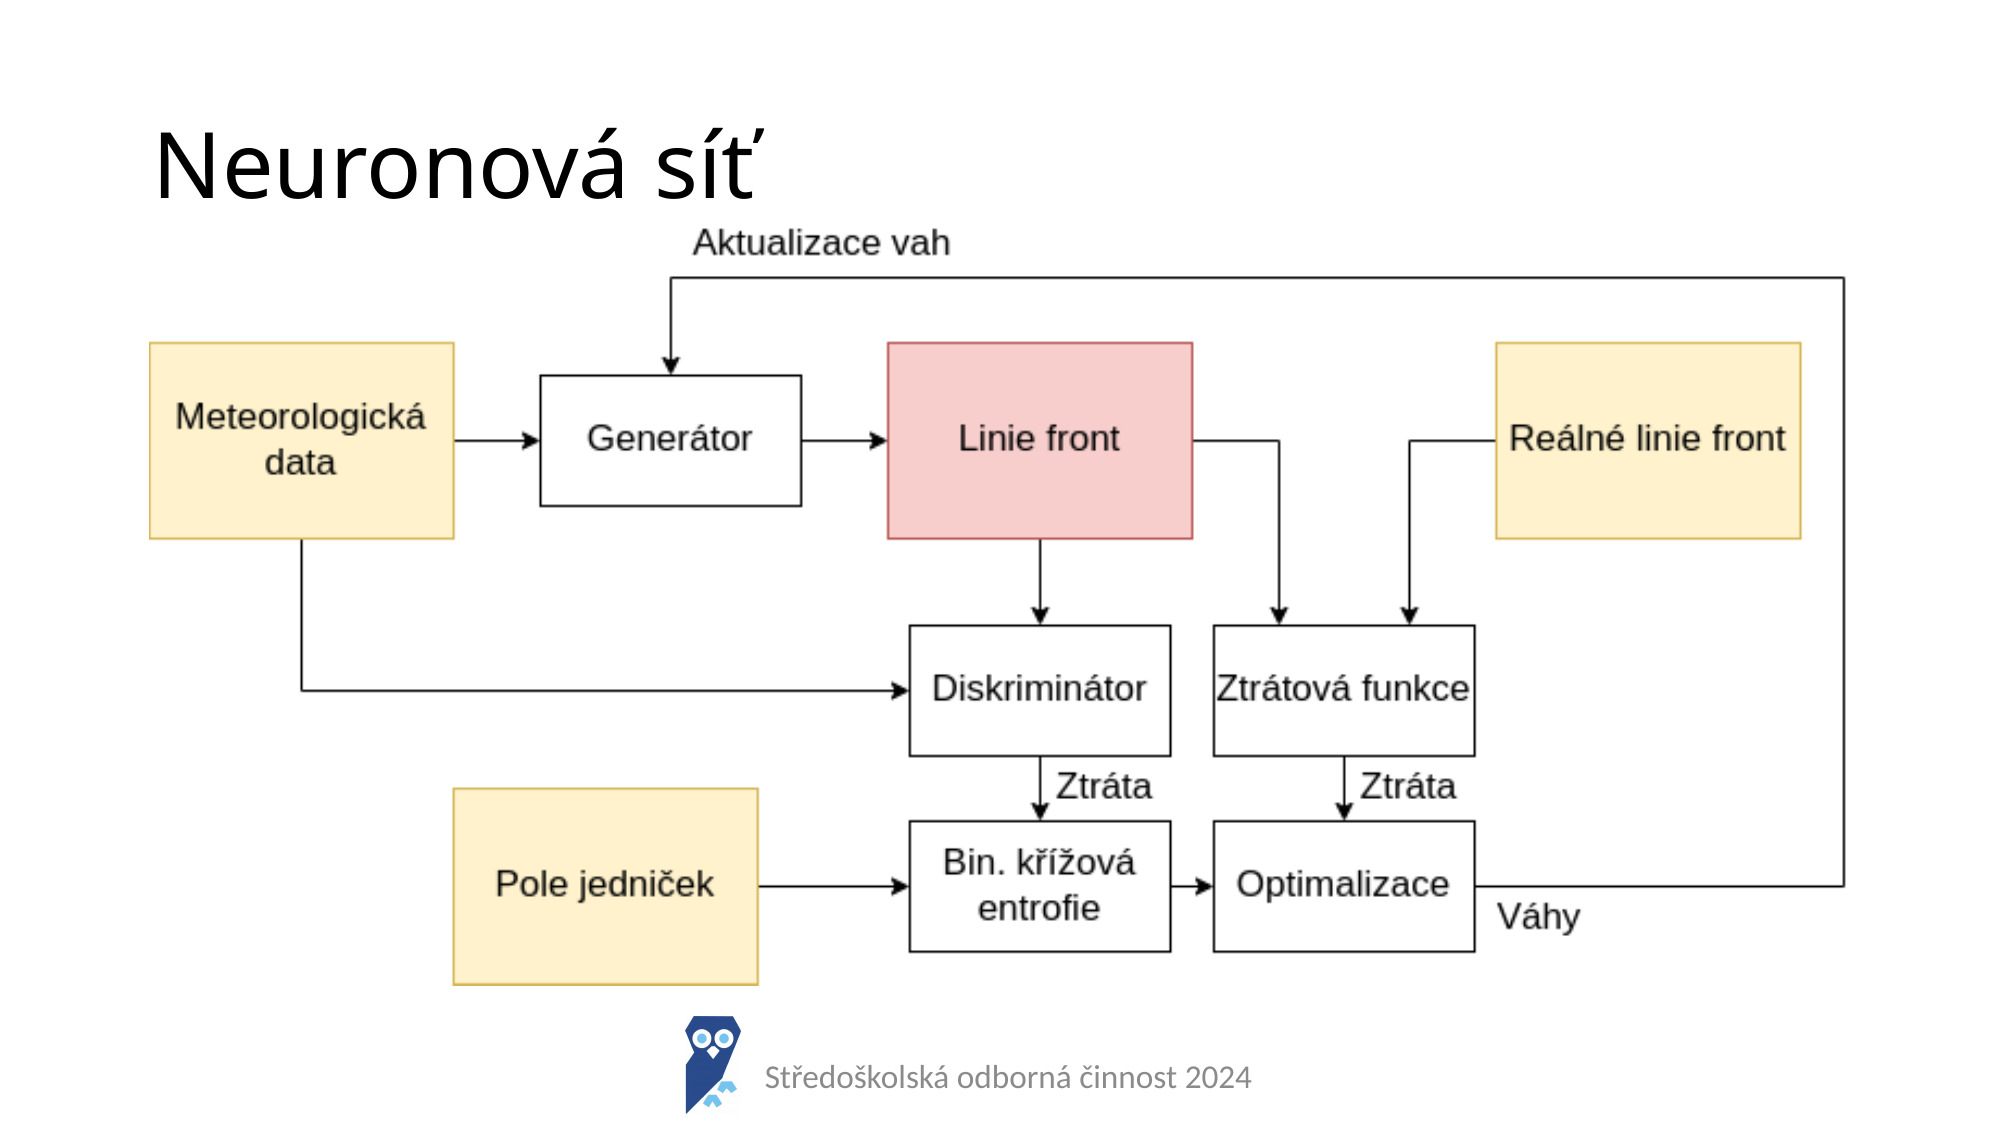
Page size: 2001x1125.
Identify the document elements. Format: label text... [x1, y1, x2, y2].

picture [149, 212, 1863, 986]
title Neuronová síť [137, 59, 1863, 278]
picture [685, 1016, 741, 1114]
footer Středoškolská odborná činnost 2024 [748, 1044, 1269, 1105]
